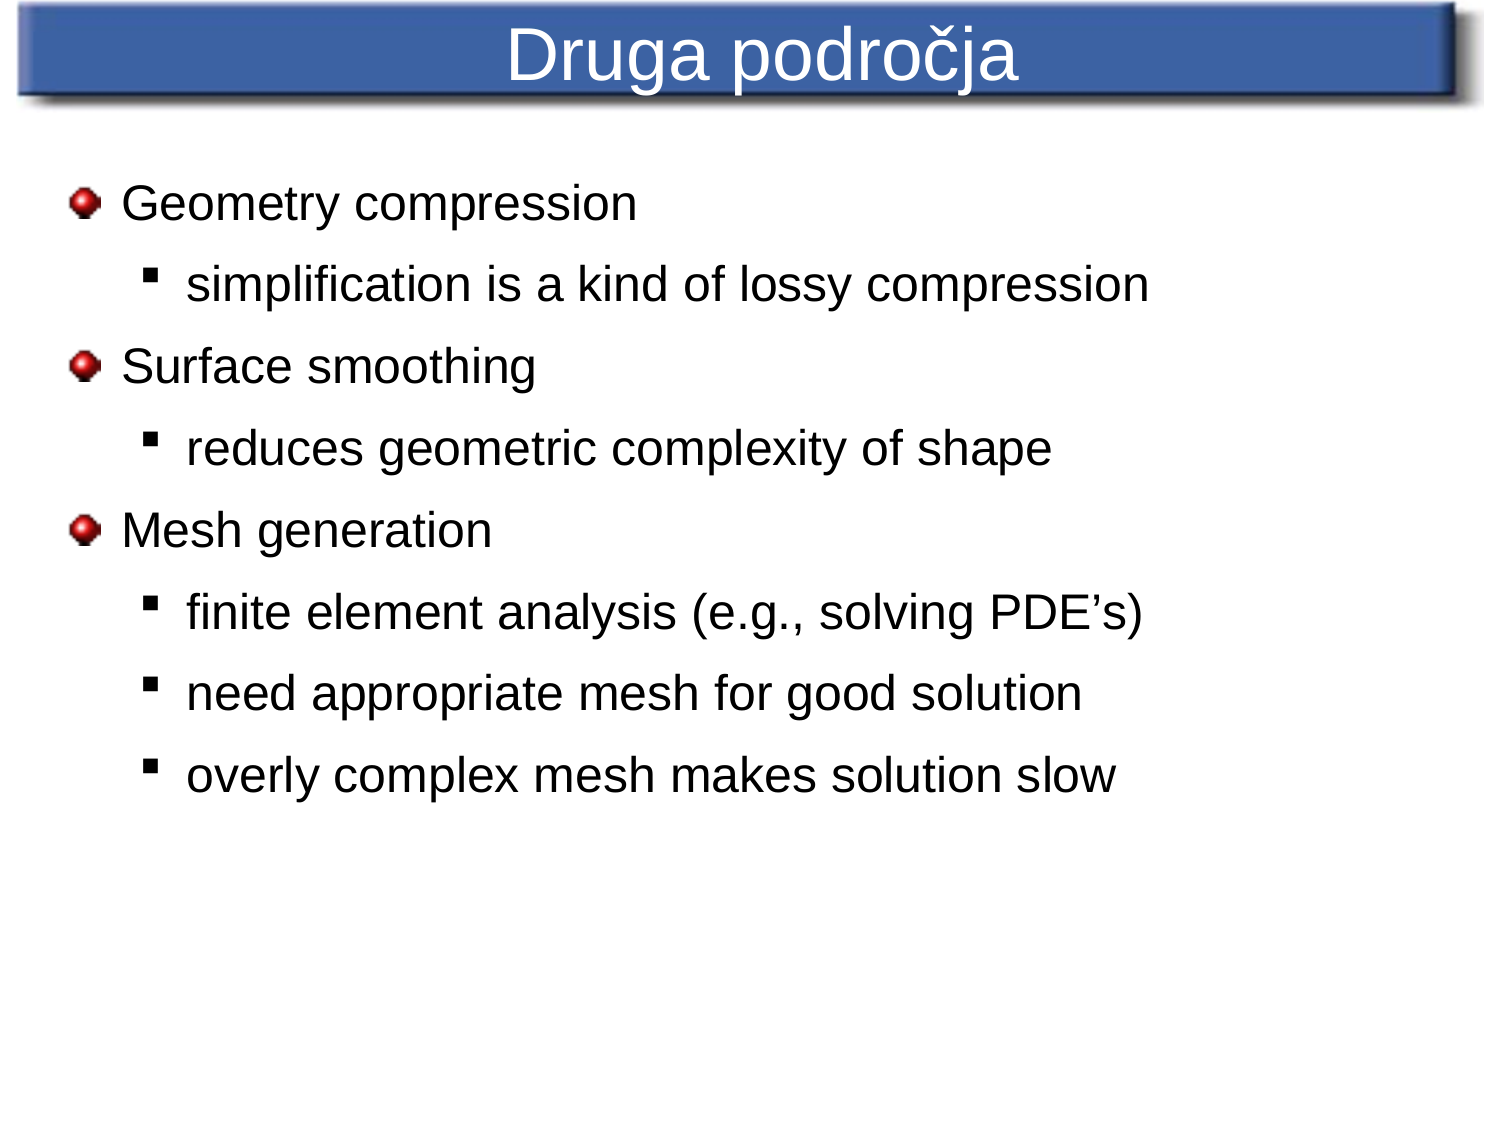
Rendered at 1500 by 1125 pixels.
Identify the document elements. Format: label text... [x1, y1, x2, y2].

title Druga področja [24, 0, 1500, 103]
picture [16, 0, 1484, 113]
list Geometry compression simplification is a kind of lossy compression Surface smoothing reduces geometric complexity of shape Mesh generation finite element analysis (e.g., solving PDE’s) need appropriate mesh for good solution overly complex mesh makes solution slow [50, 162, 1463, 1088]
